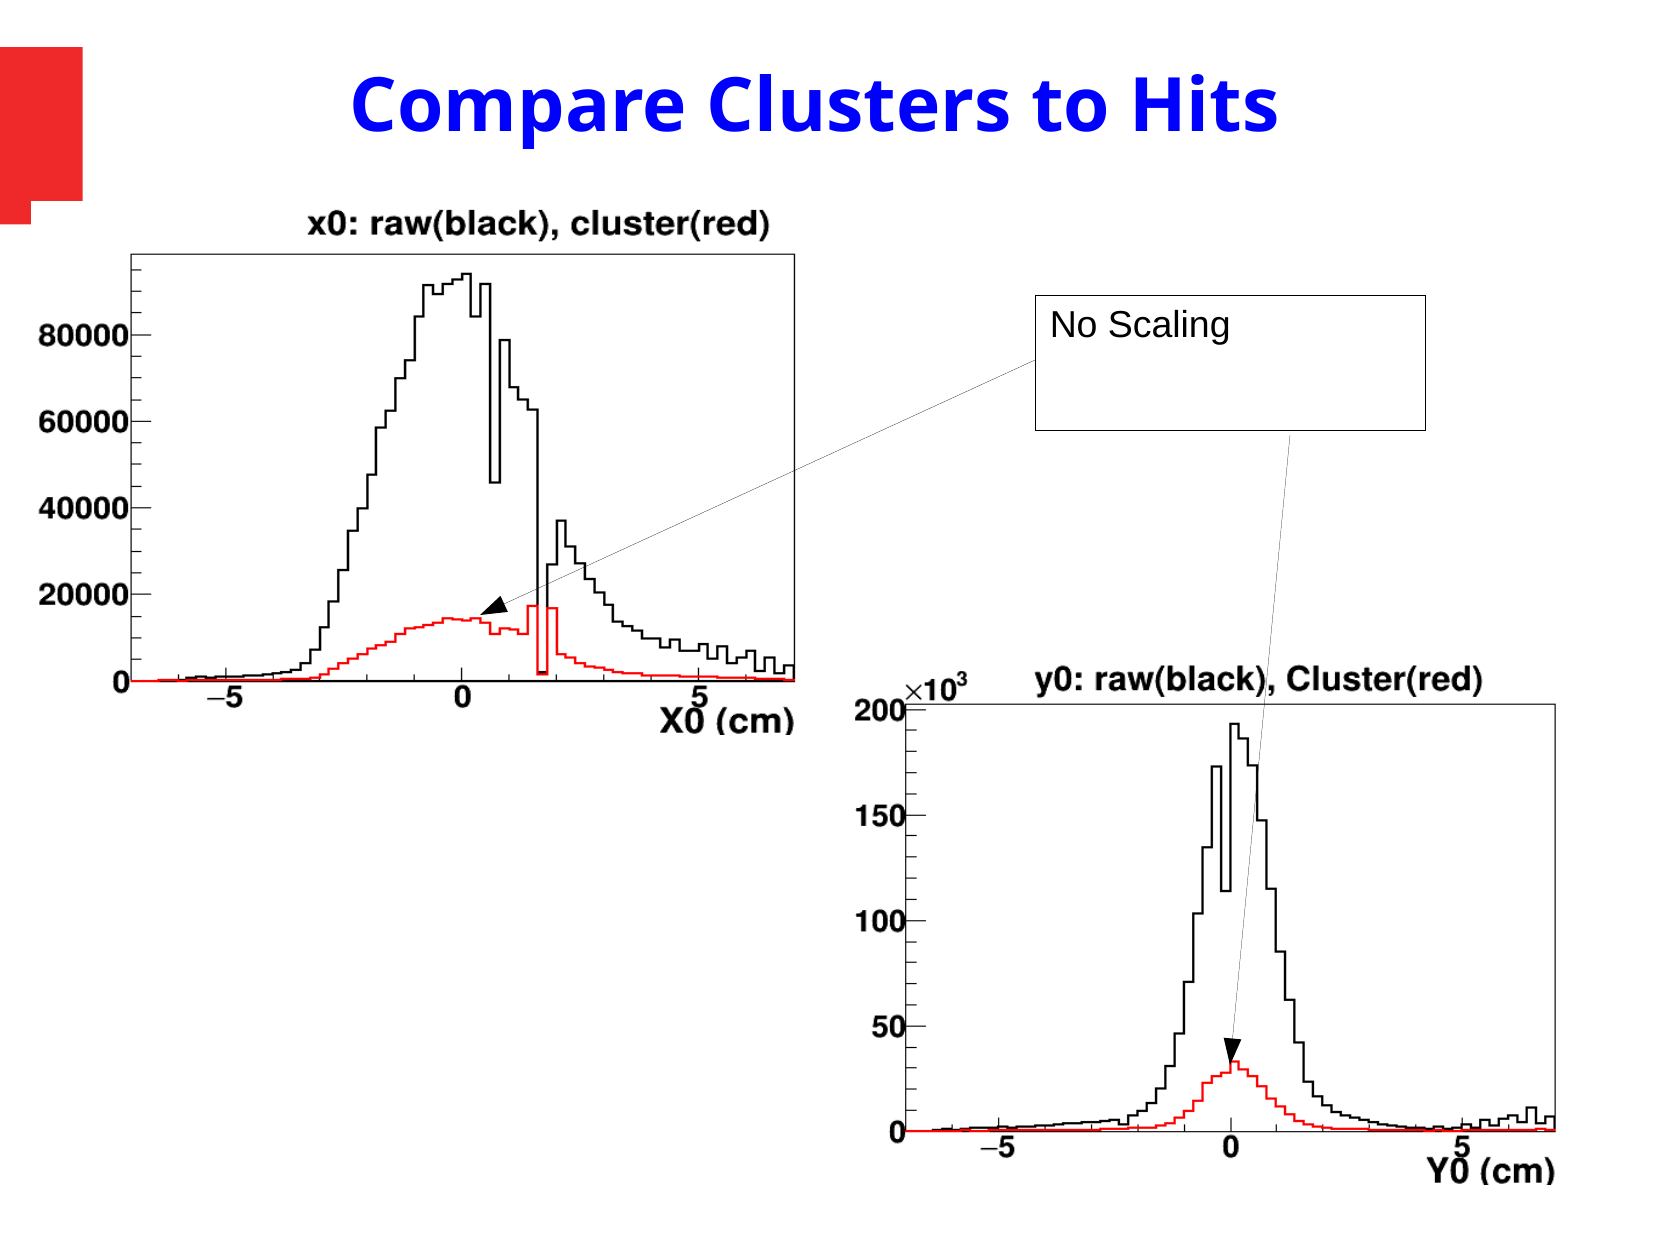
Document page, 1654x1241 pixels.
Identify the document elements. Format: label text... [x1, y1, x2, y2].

title Compare Clusters to Hits [88, 51, 1542, 154]
picture [31, 201, 1636, 1186]
text_box No Scaling [1035, 295, 1426, 431]
